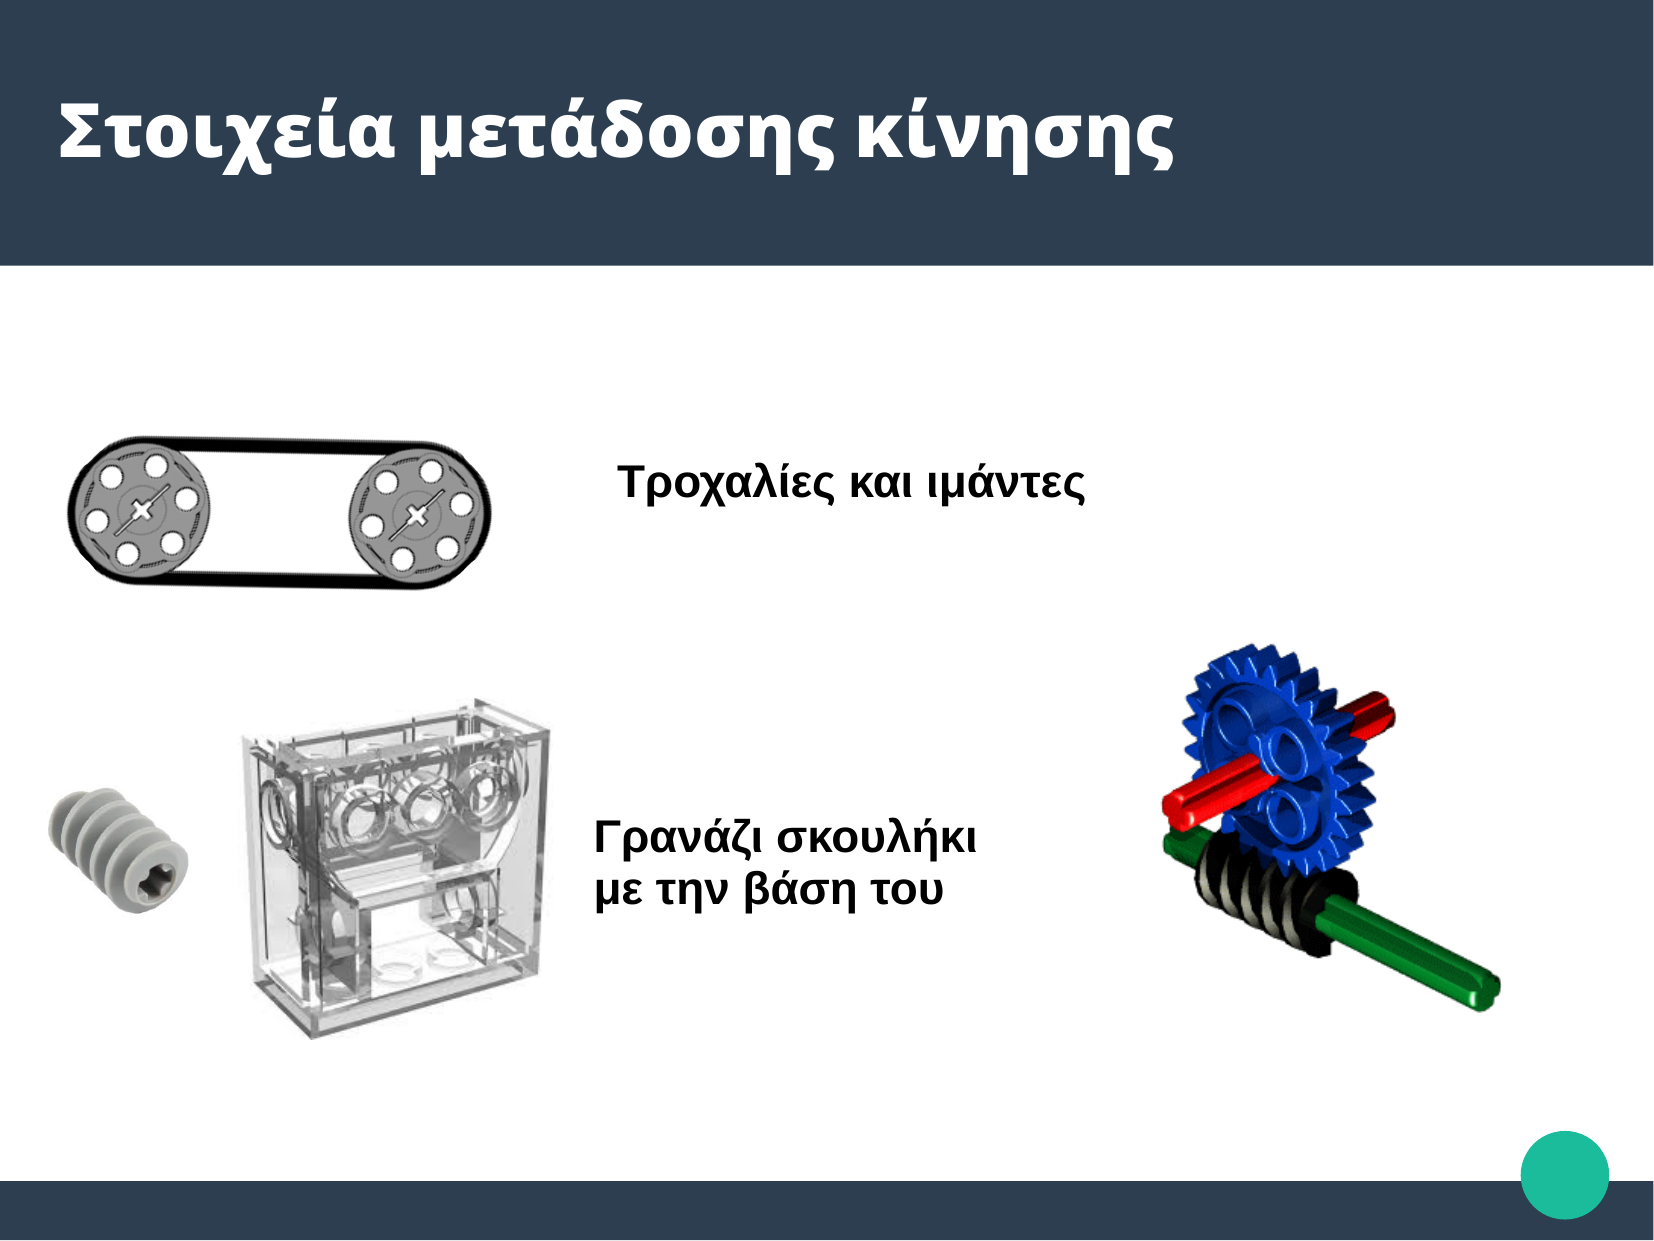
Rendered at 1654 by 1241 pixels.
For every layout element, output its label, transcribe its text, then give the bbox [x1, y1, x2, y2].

picture [38, 271, 567, 1040]
text_box Τροχαλίες και ιμάντες [602, 448, 1193, 515]
picture [1000, 608, 1607, 1063]
picture [47, 779, 189, 922]
text_box Γρανάζι σκουλήκι με την βάση του [578, 803, 1000, 922]
title Στοιχεία μετάδοσης κίνησης [59, 49, 1595, 207]
